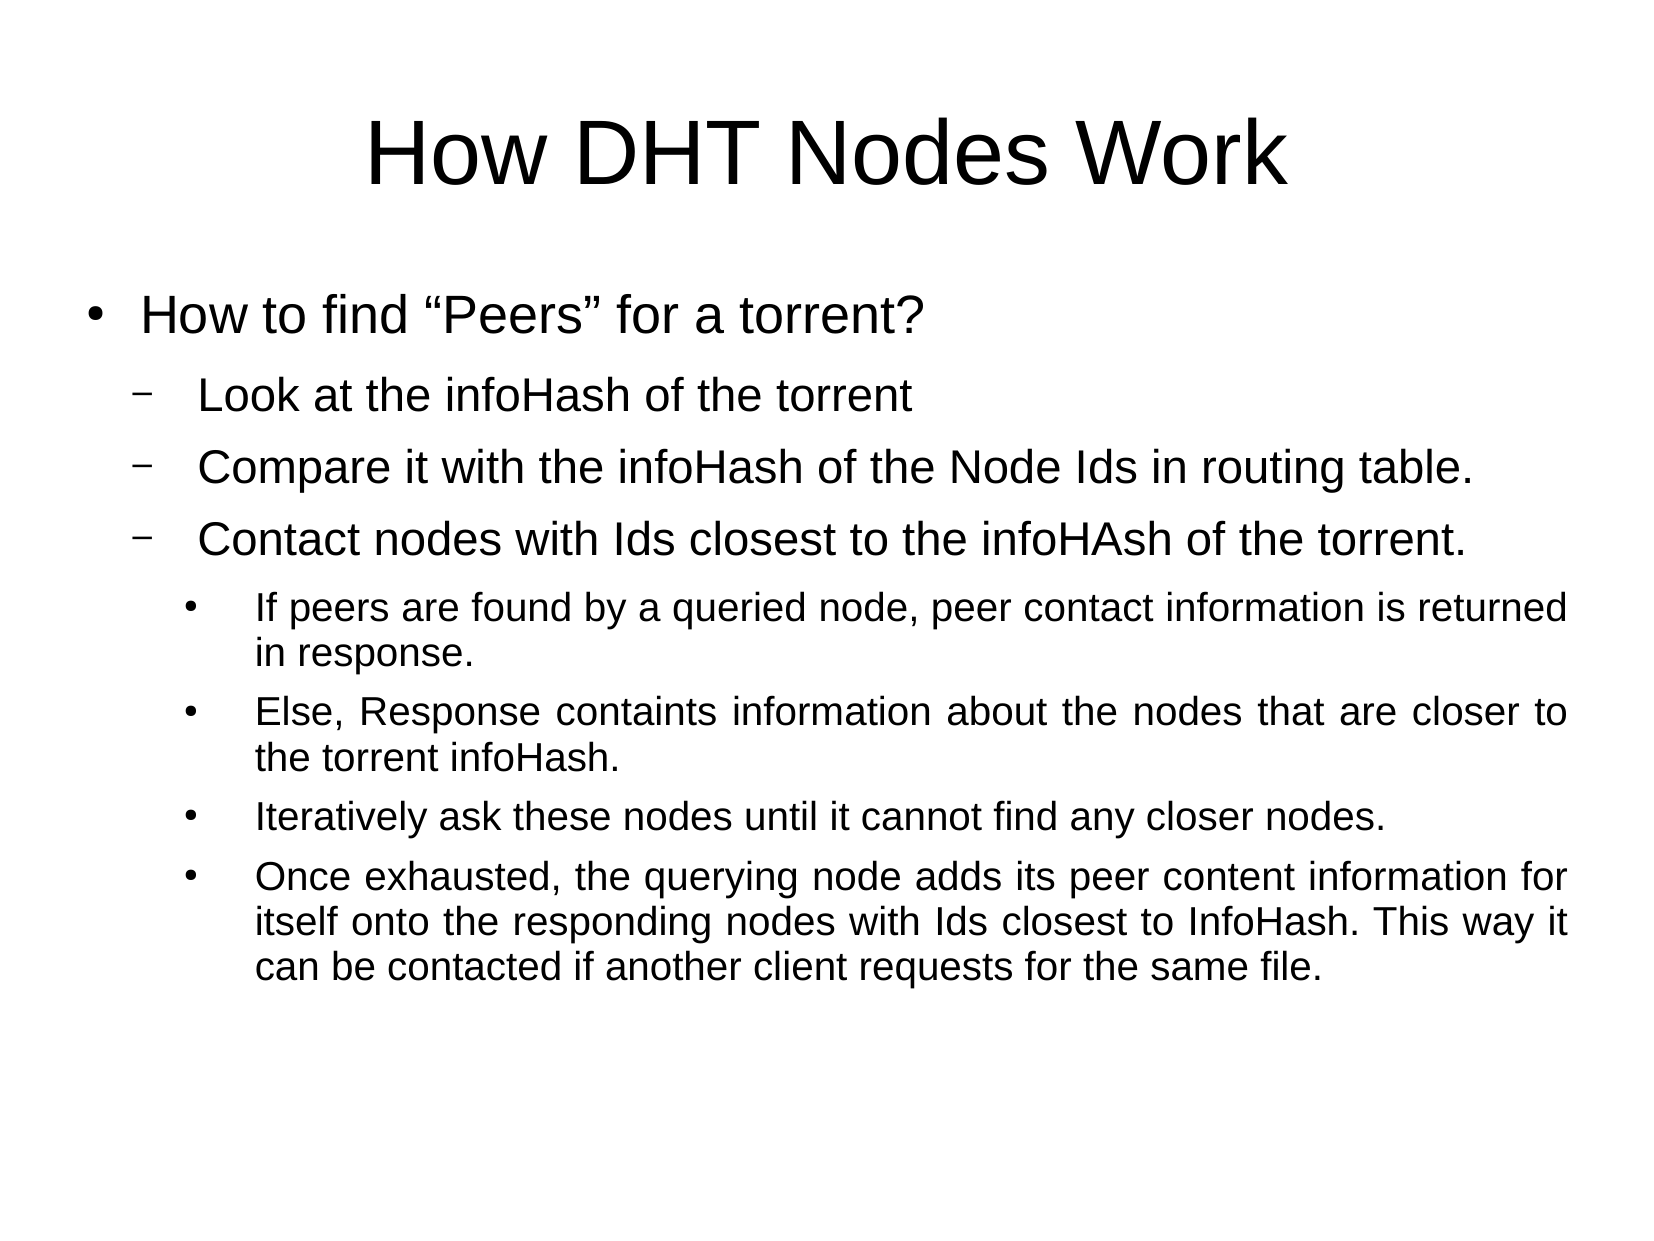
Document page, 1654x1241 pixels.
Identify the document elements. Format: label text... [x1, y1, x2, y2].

title How DHT Nodes Work [82, 49, 1571, 257]
list How to find “Peers” for a torrent? Look at the infoHash of the torrent Compare it with the infoHash of the Node Ids in routing table. Contact nodes with Ids closest to the infoHAsh of the torrent. If peers are found by a queried node, peer contact information is returned in response. Else, Response containts information about the nodes that are closer to the torrent infoHash. Iteratively ask these nodes until it cannot find any closer nodes. Once exhausted, the querying node adds its peer content information for itself onto the responding nodes with Ids closest to InfoHash. This way it can be contacted if another client requests for the same file. [82, 284, 1571, 1004]
